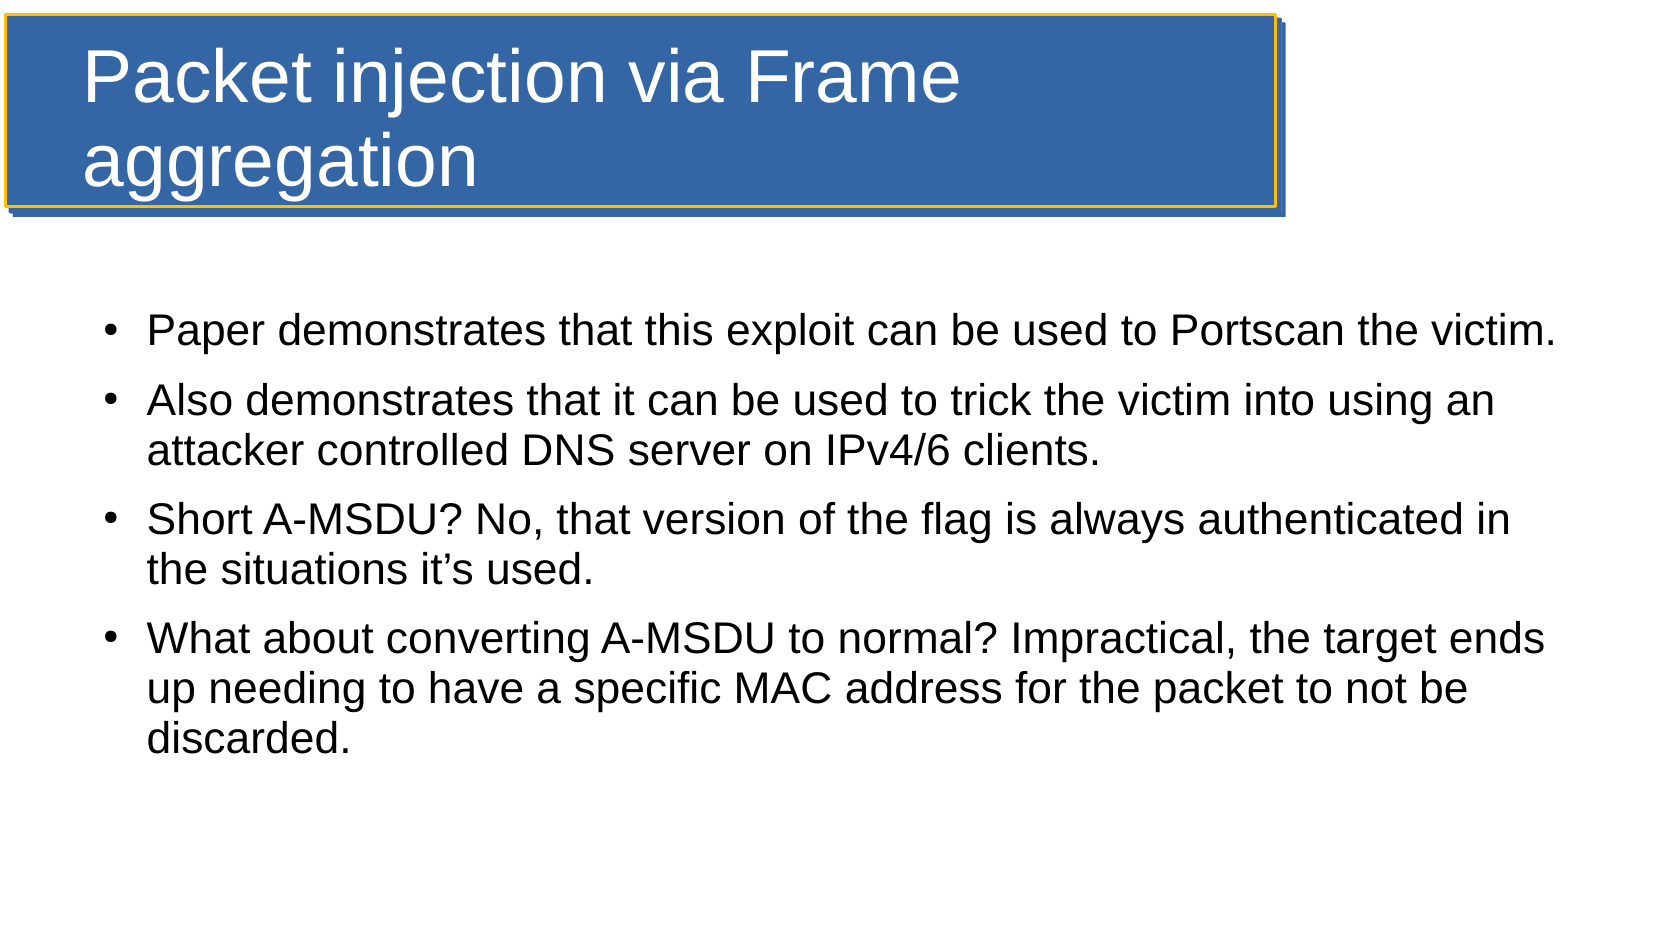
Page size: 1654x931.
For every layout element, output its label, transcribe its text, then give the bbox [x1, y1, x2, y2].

list Paper demonstrates that this exploit can be used to Portscan the victim. Also demonstrates that it can be used to trick the victim into using an attacker controlled DNS server on IPv4/6 clients. Short A-MSDU? No, that version of the flag is always authenticated in the situations it’s used. What about converting A-MSDU to normal? Impractical, the target ends up needing to have a specific MAC address for the packet to not be discarded. [88, 236, 1565, 798]
title Packet injection via Frame aggregation [82, 34, 1235, 203]
